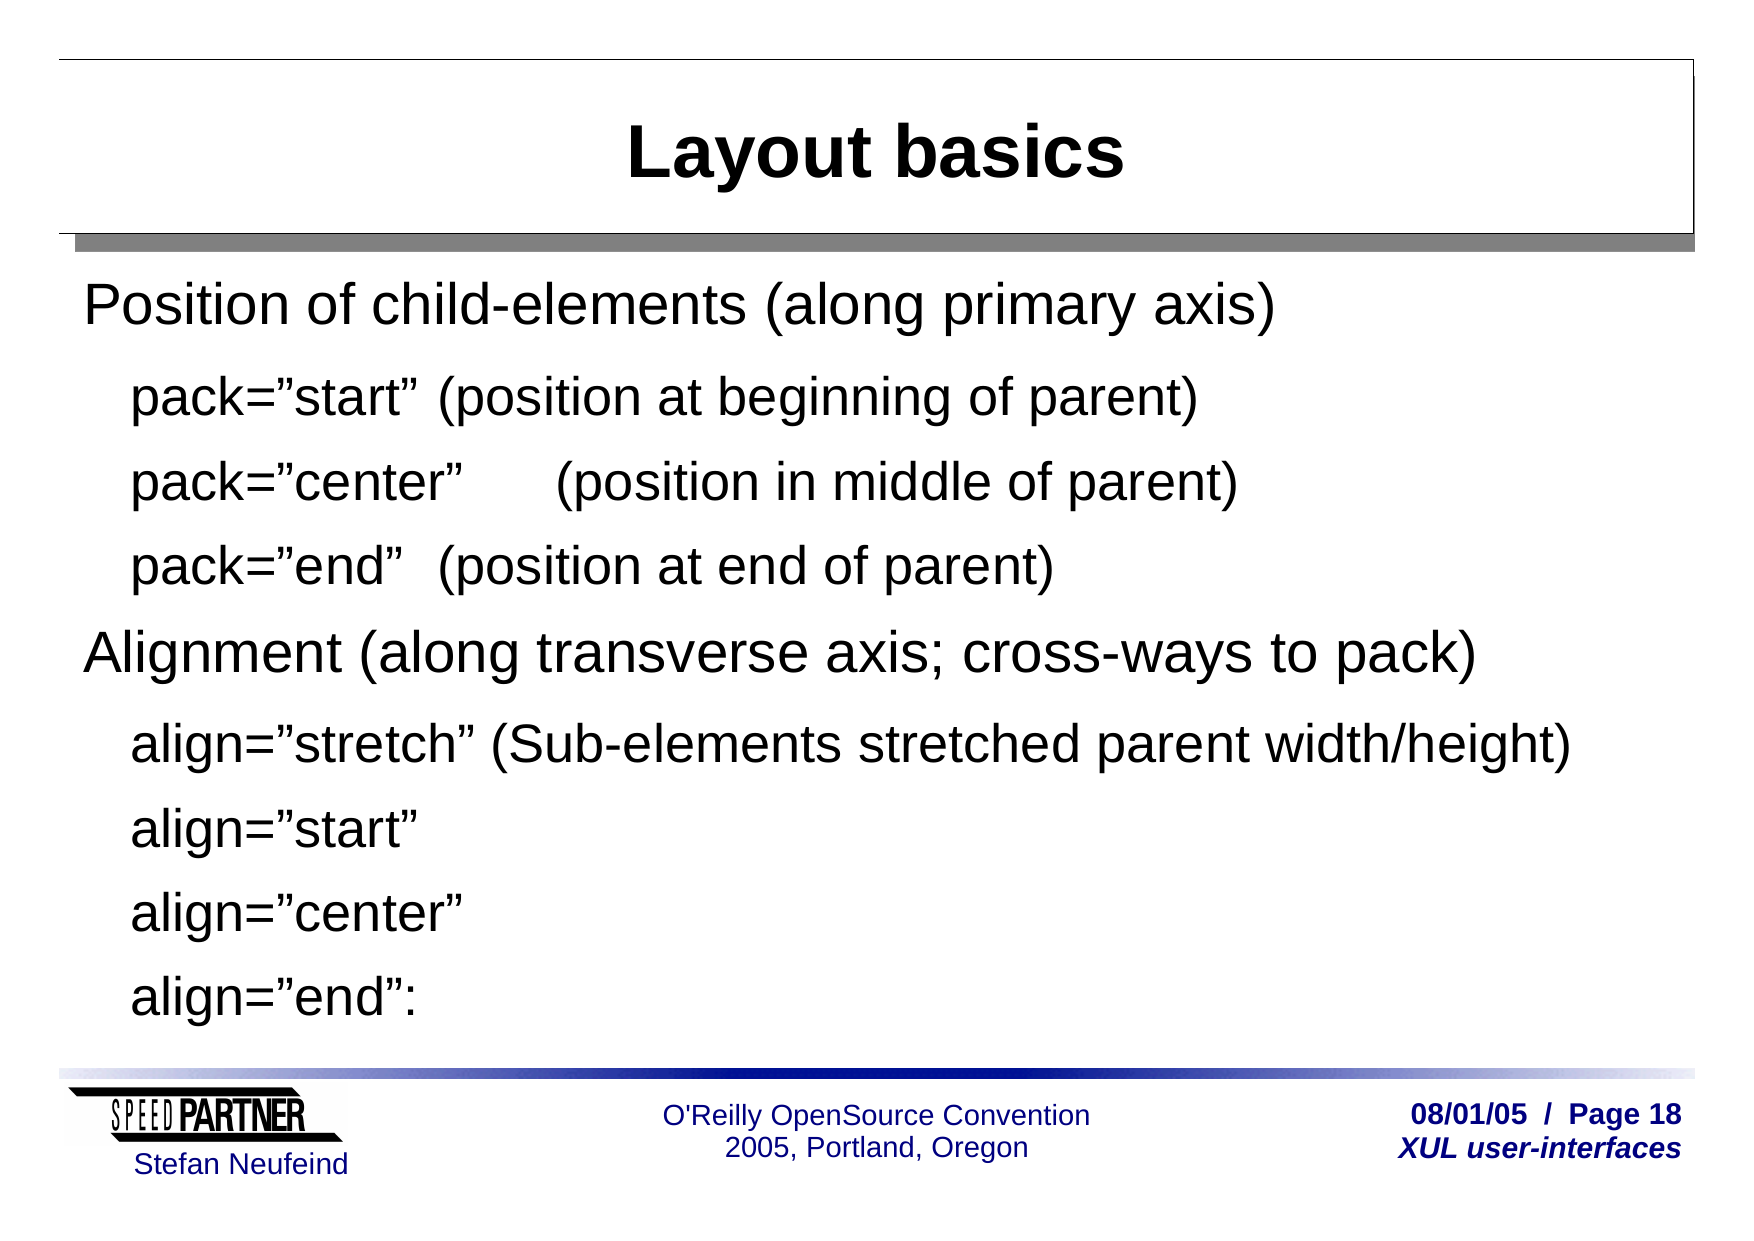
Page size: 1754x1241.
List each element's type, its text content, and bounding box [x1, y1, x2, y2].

list Position of child-elements (along primary axis) pack=”start” (position at beginning of parent) pack=”center” (position in middle of parent) pack=”end” (position at end of parent) Alignment (along transverse axis; cross-ways to pack) align=”stretch” (Sub-elements stretched parent width/height) align=”start” align=”center” align=”end”: [71, 272, 1695, 1055]
picture [59, 1068, 1695, 1079]
title Layout basics [59, 59, 1695, 244]
picture [64, 1082, 348, 1146]
